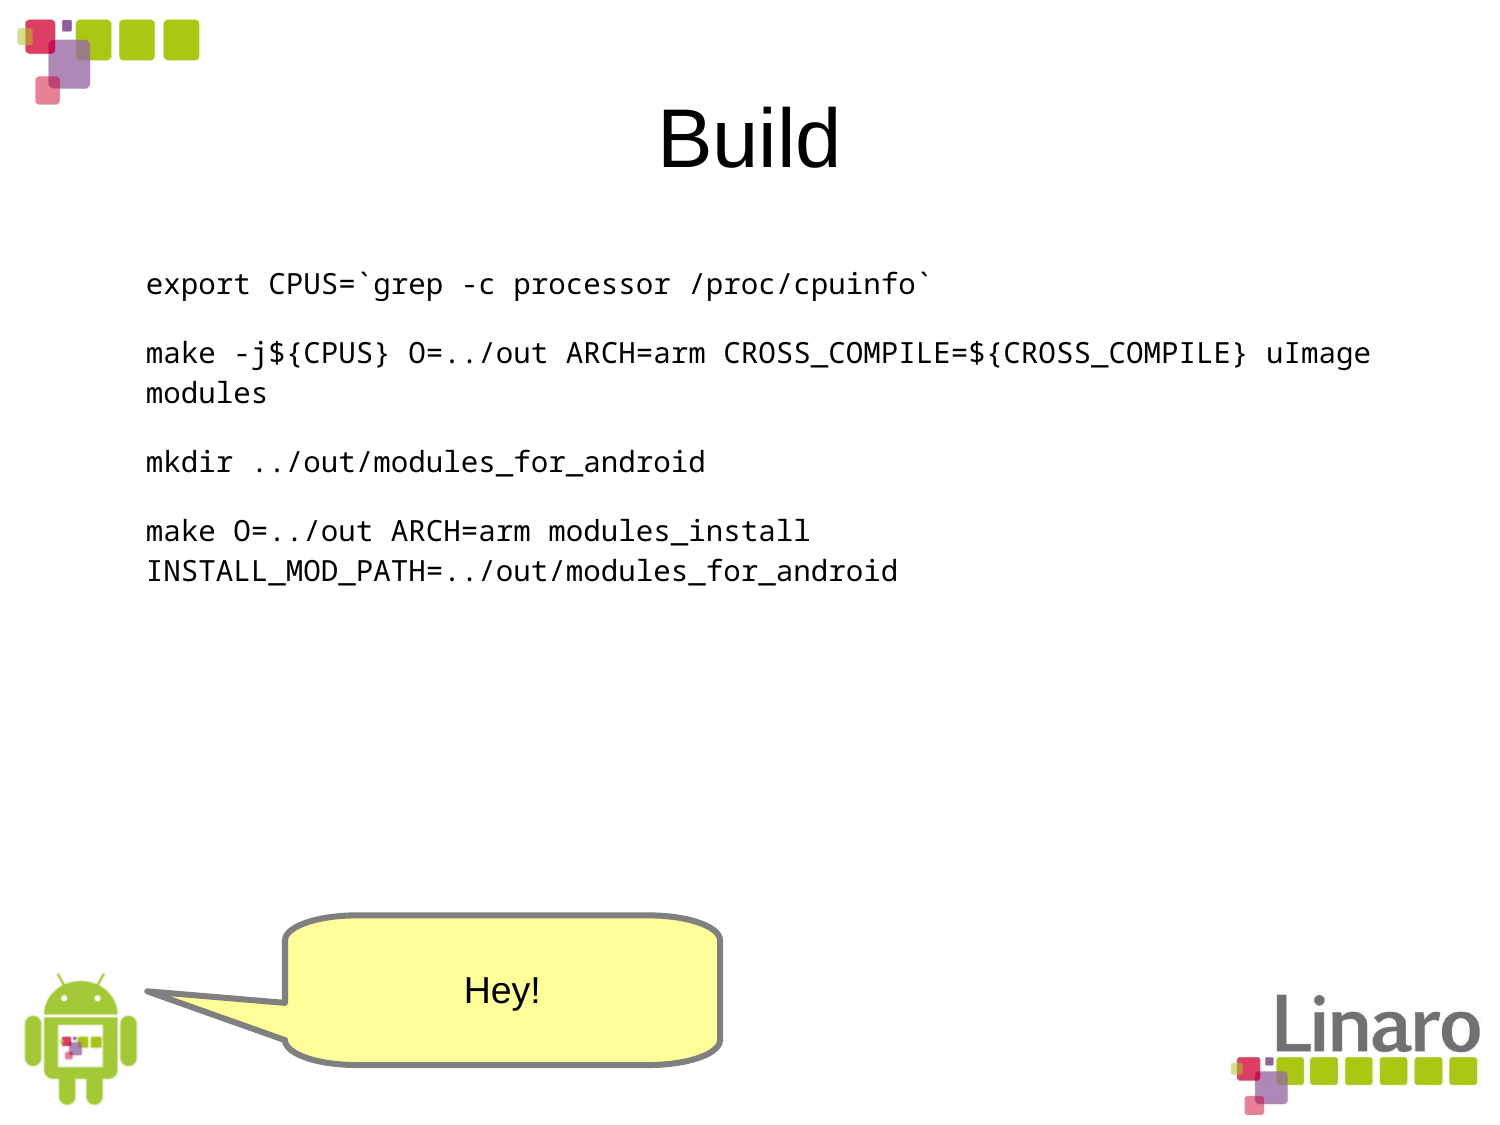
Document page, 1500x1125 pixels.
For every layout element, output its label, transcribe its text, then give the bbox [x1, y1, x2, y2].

picture [16, 12, 205, 121]
picture [1219, 986, 1491, 1123]
text_box Hey! [147, 915, 721, 1066]
list export CPUS=`grep -c processor /proc/cpuinfo` make -j${CPUS} O=../out ARCH=arm CROSS_COMPILE=${CROSS_COMPILE} uImage modules mkdir ../out/modules_for_android make O=../out ARCH=arm modules_install INSTALL_MOD_PATH=../out/modules_for_android [74, 263, 1425, 916]
title Build [74, 44, 1425, 233]
picture [18, 971, 142, 1109]
